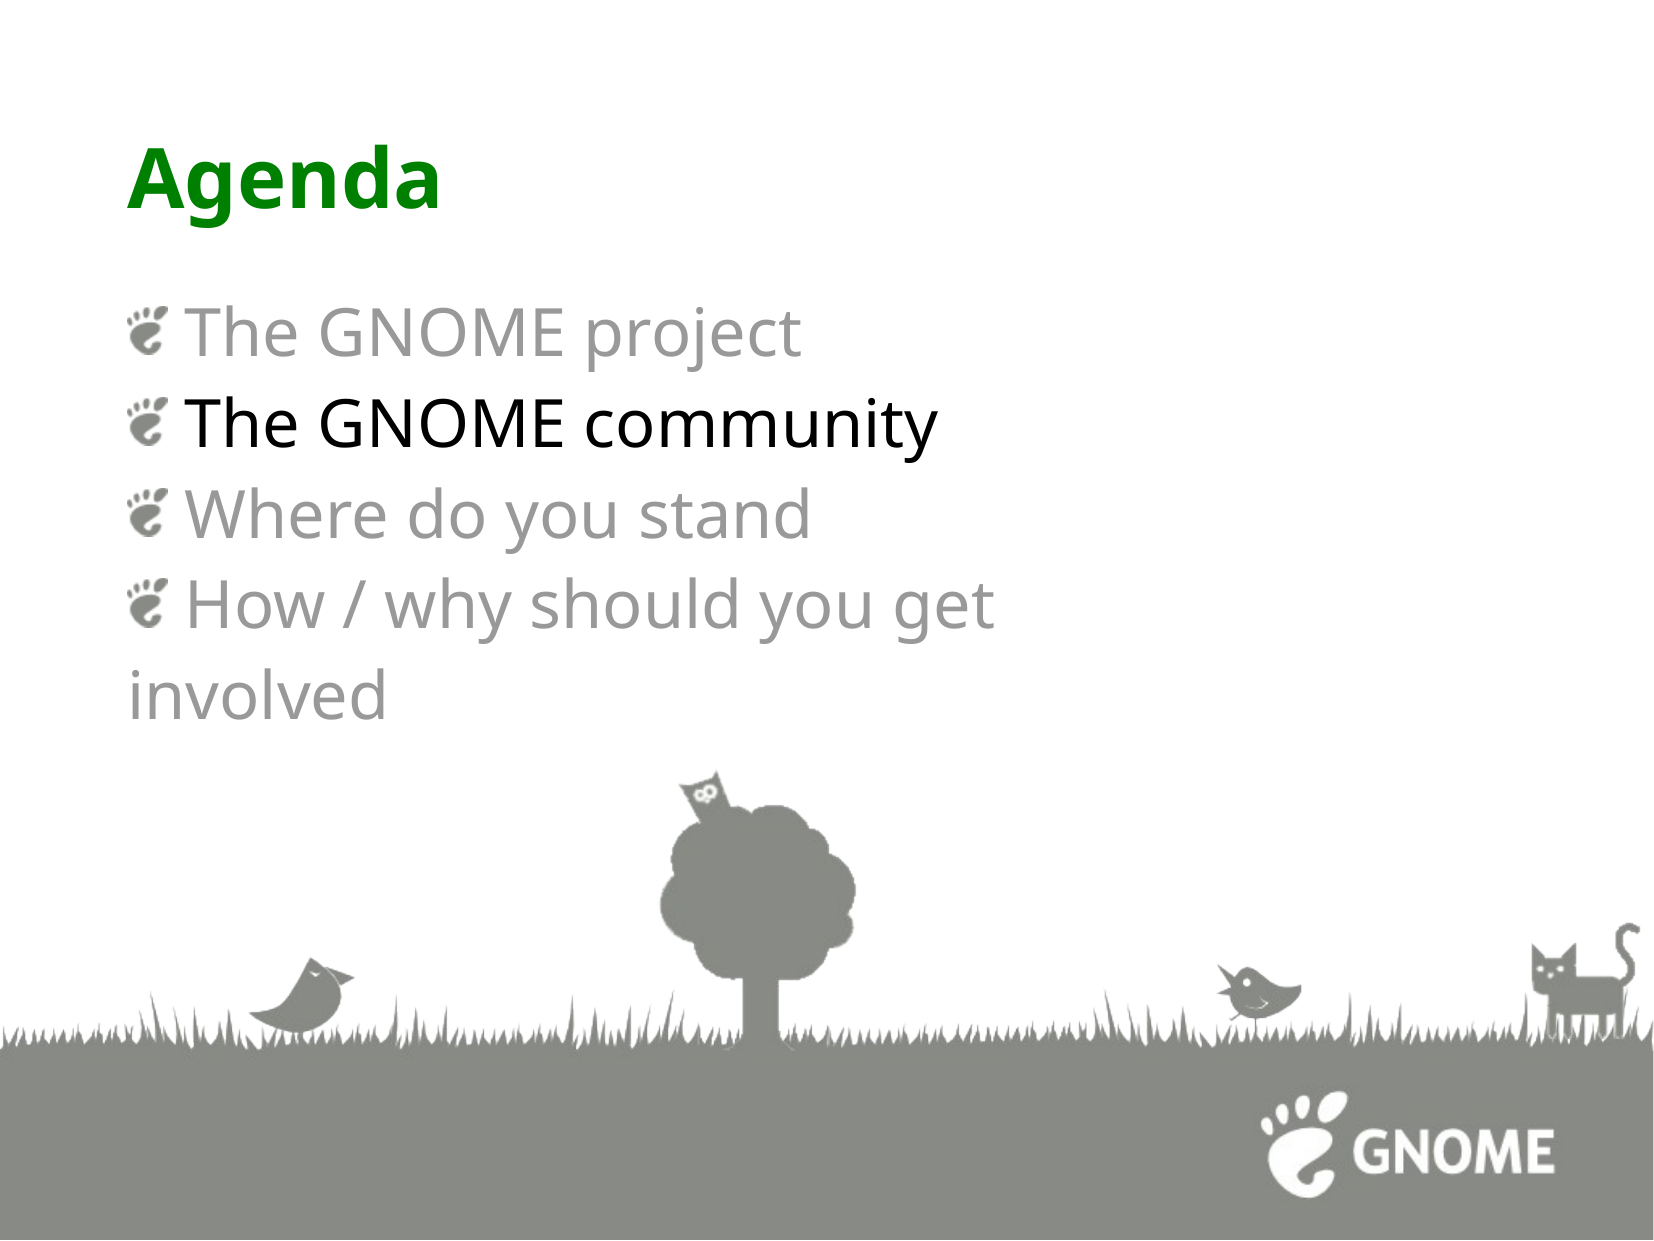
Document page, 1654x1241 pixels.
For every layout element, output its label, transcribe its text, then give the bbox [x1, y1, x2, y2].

picture [0, 0, 1654, 1240]
text_box Agenda [112, 112, 1276, 239]
text_box The GNOME project The GNOME community Where do you stand How / why should you get involved [112, 277, 1276, 738]
